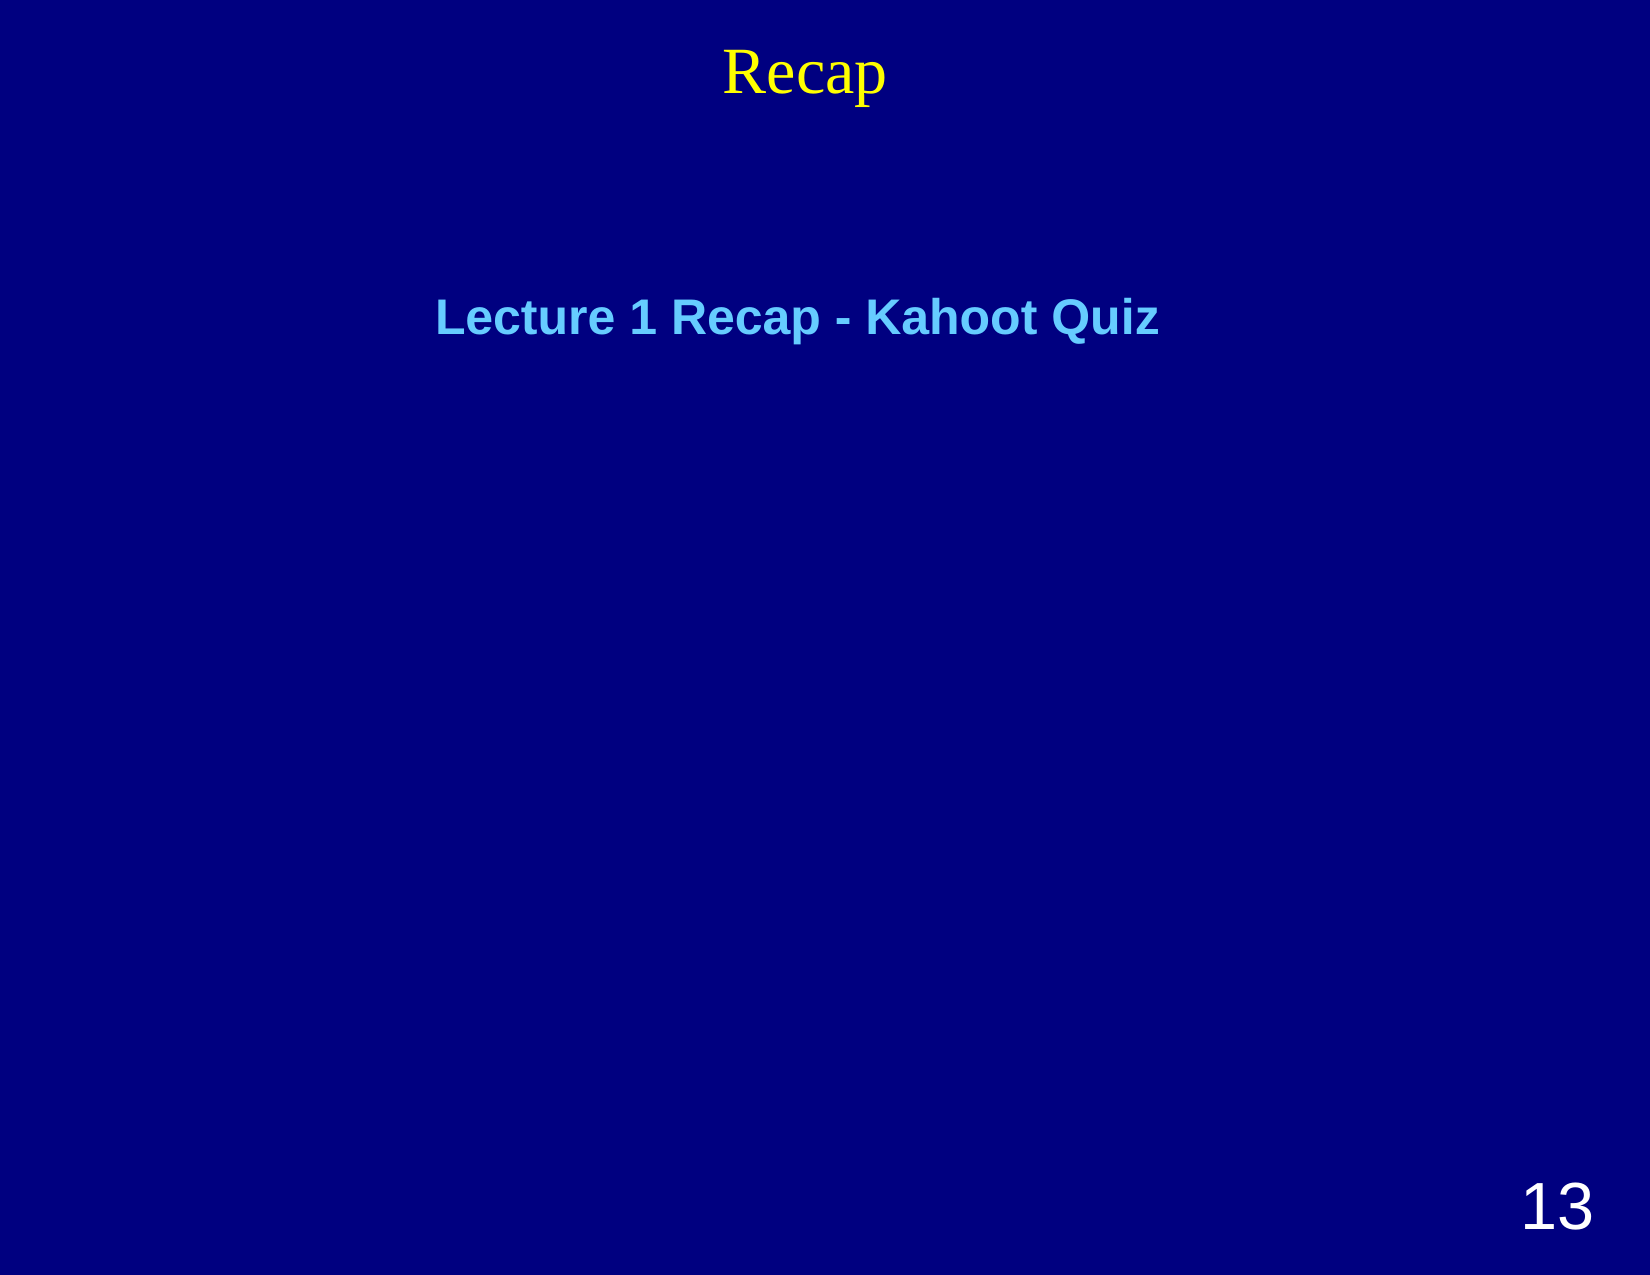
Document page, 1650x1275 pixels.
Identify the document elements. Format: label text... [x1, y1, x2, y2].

text_box Lecture 1 Recap - Kahoot Quiz [420, 281, 1618, 569]
title Recap [104, 22, 1507, 120]
